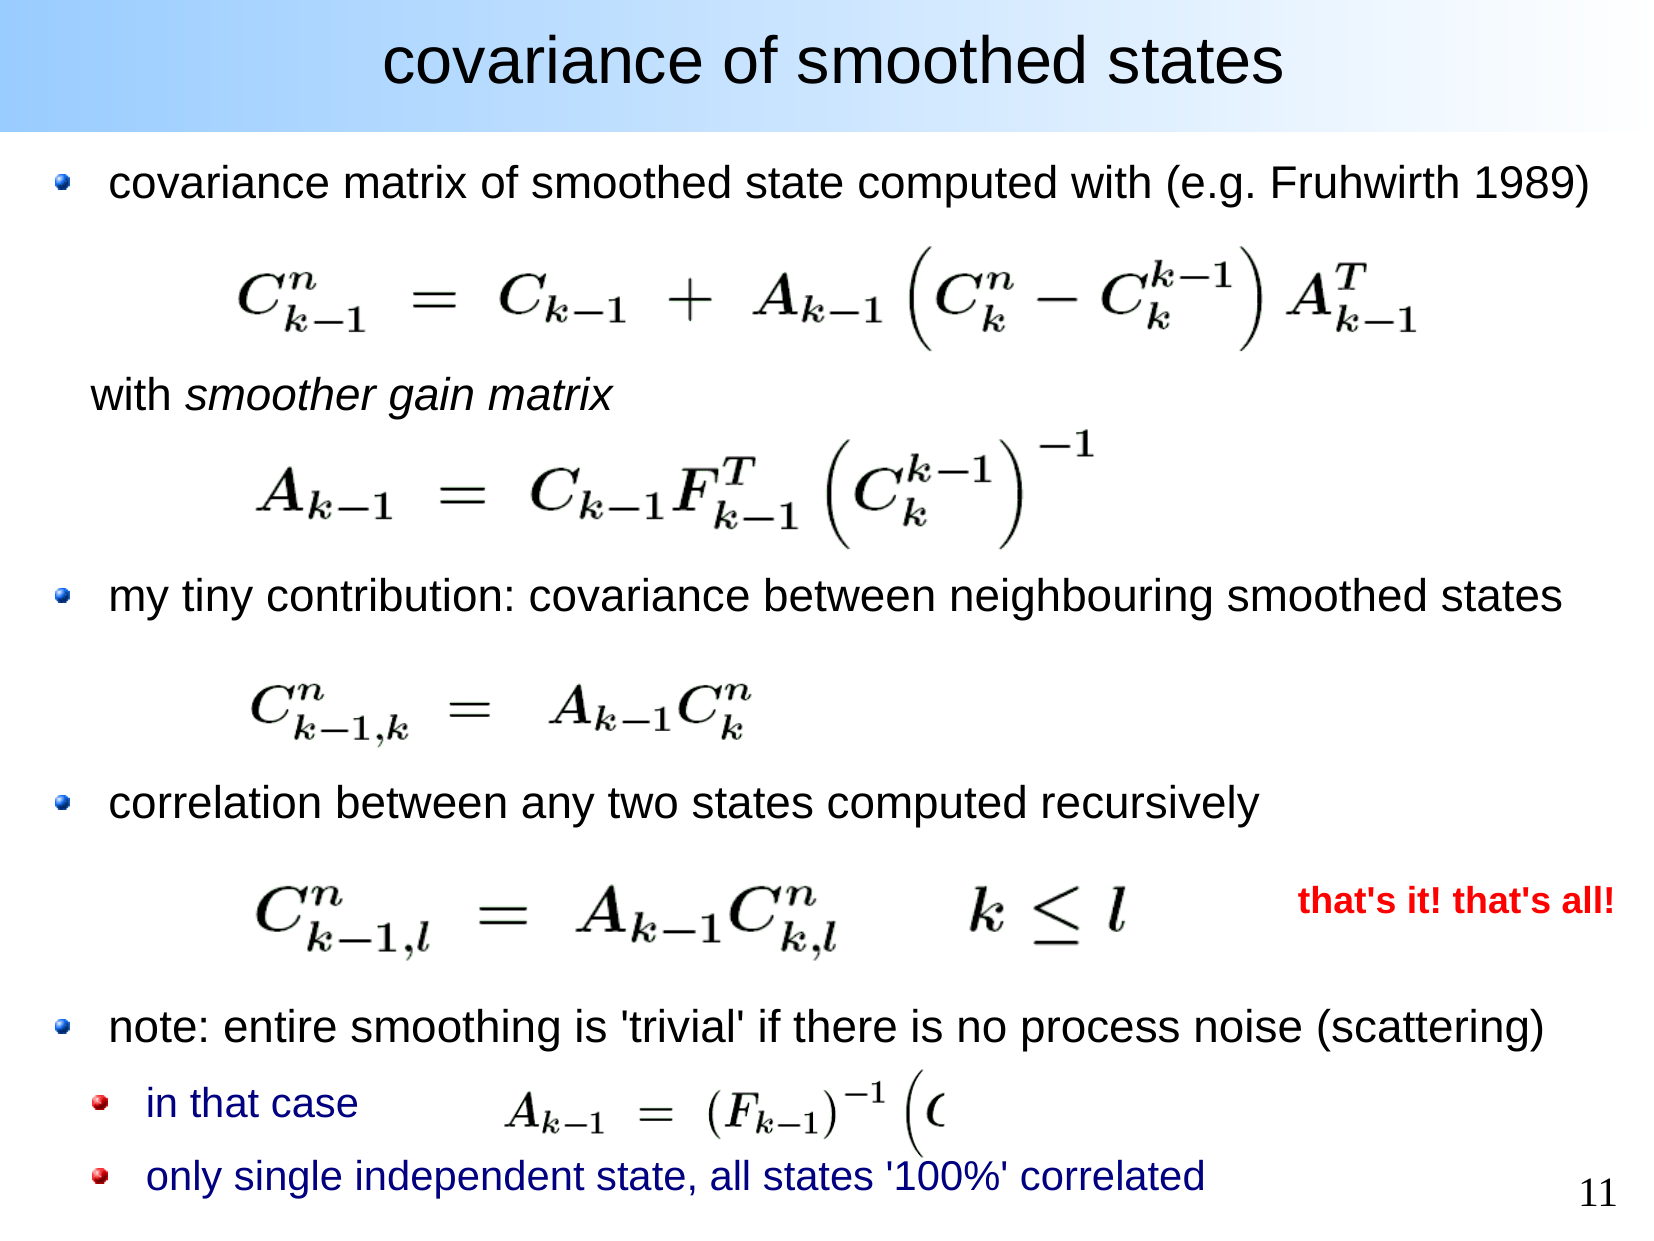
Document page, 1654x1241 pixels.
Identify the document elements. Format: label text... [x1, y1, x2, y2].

picture [246, 452, 1105, 569]
title covariance of smoothed states [90, 17, 1579, 104]
list with smoother gain matrix [90, 369, 1503, 452]
list note: entire smoothing is 'trivial' if there is no process noise (scattering) in that case only single independent state, all states '100%' correlated [37, 1001, 1613, 1200]
list covariance matrix of smoothed state computed with (e.g. Fruhwirth 1989) [37, 156, 1613, 238]
list my tiny contribution: covariance between neighbouring smoothed states [37, 569, 1613, 651]
list correlation between any two states computed recursively [37, 776, 1613, 858]
picture [226, 241, 1427, 362]
text_box that's it! that's all! [1283, 872, 1632, 930]
picture [246, 670, 772, 750]
picture [244, 859, 1145, 970]
